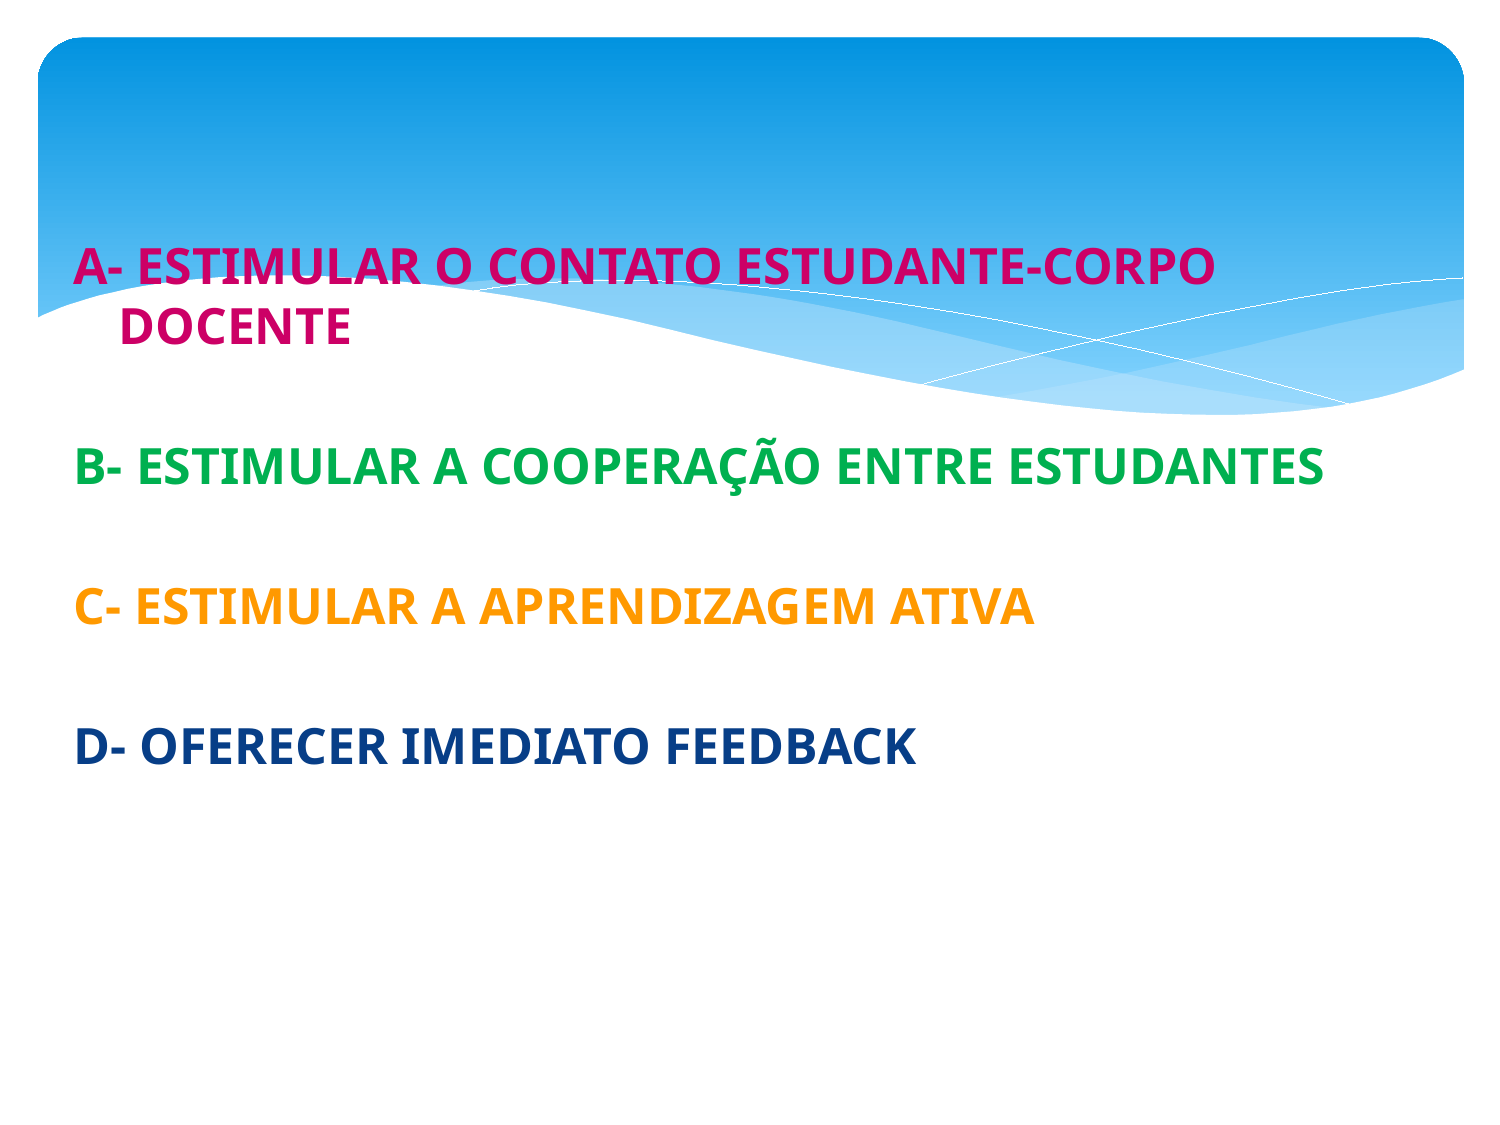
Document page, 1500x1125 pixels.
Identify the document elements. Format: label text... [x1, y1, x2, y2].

list A- ESTIMULAR O CONTATO ESTUDANTE-CORPO DOCENTE B- ESTIMULAR A COOPERAÇÃO ENTRE ESTUDANTES C- ESTIMULAR A APRENDIZAGEM ATIVA D- OFERECER IMEDIATO FEEDBACK [58, 46, 1409, 1020]
